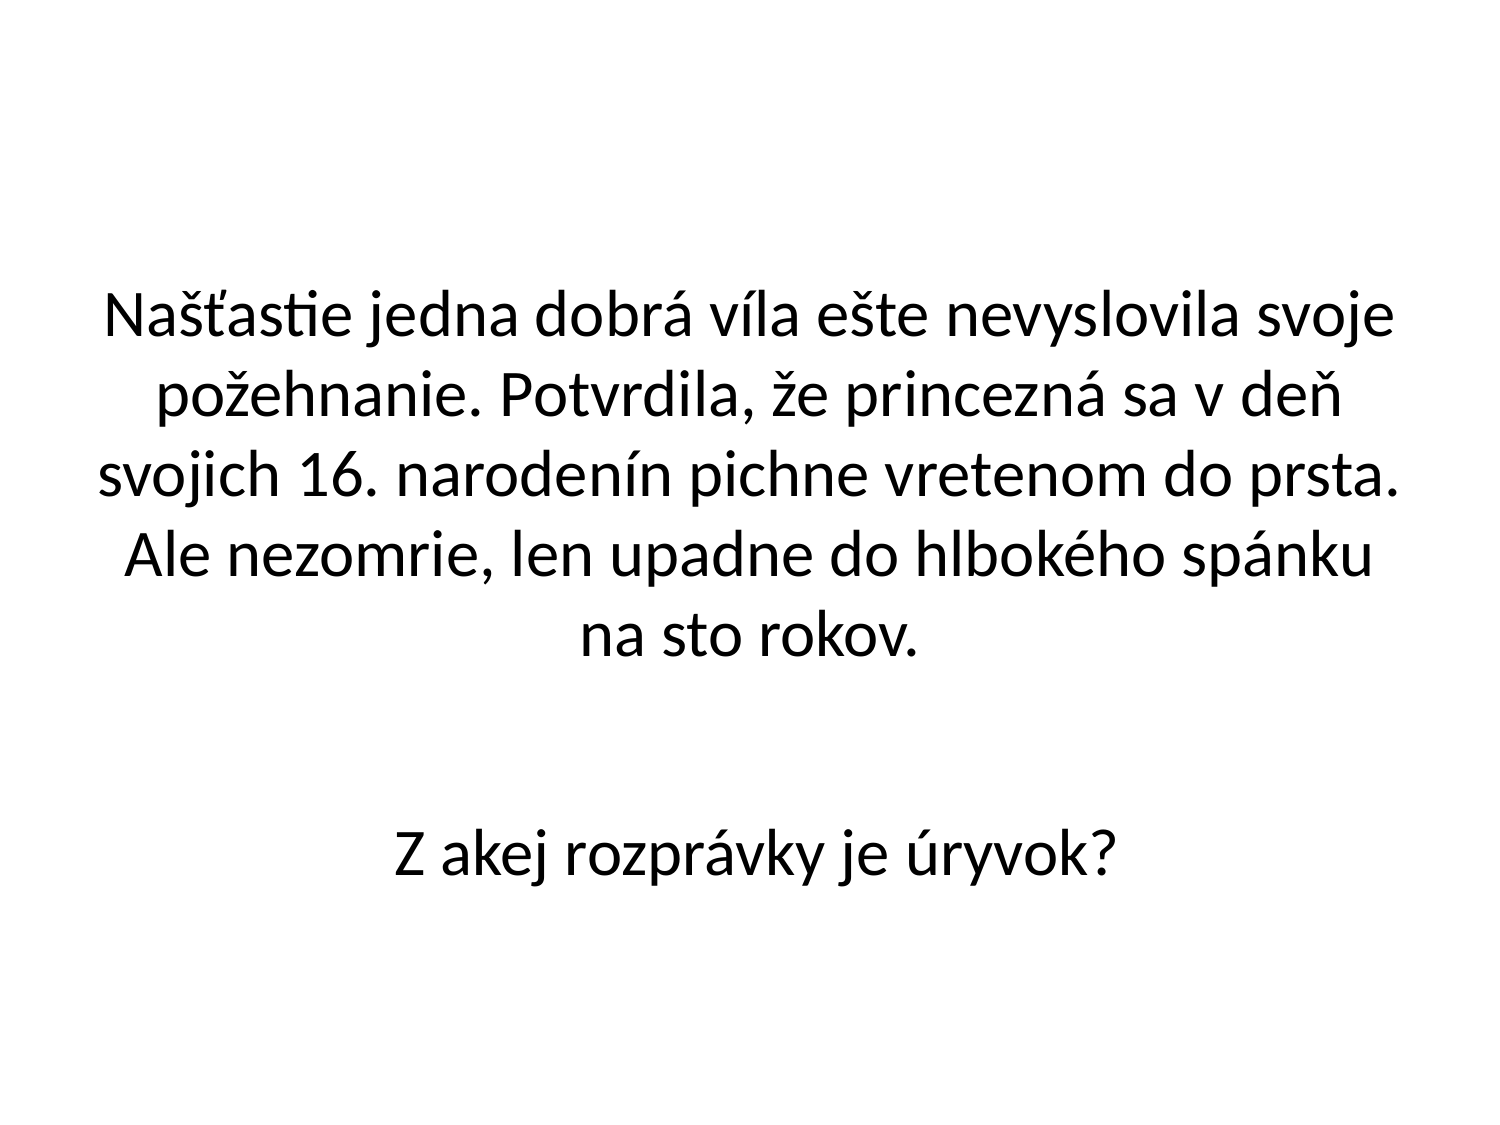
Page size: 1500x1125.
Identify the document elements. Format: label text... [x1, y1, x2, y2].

list Našťastie jedna dobrá víla ešte nevyslovila svoje požehnanie. Potvrdila, že princezná sa v deň svojich 16. narodenín pichne vretenom do prsta. Ale nezomrie, len upadne do hlbokého spánku na sto rokov. Z akej rozprávky je úryvok? [75, 262, 1425, 1005]
